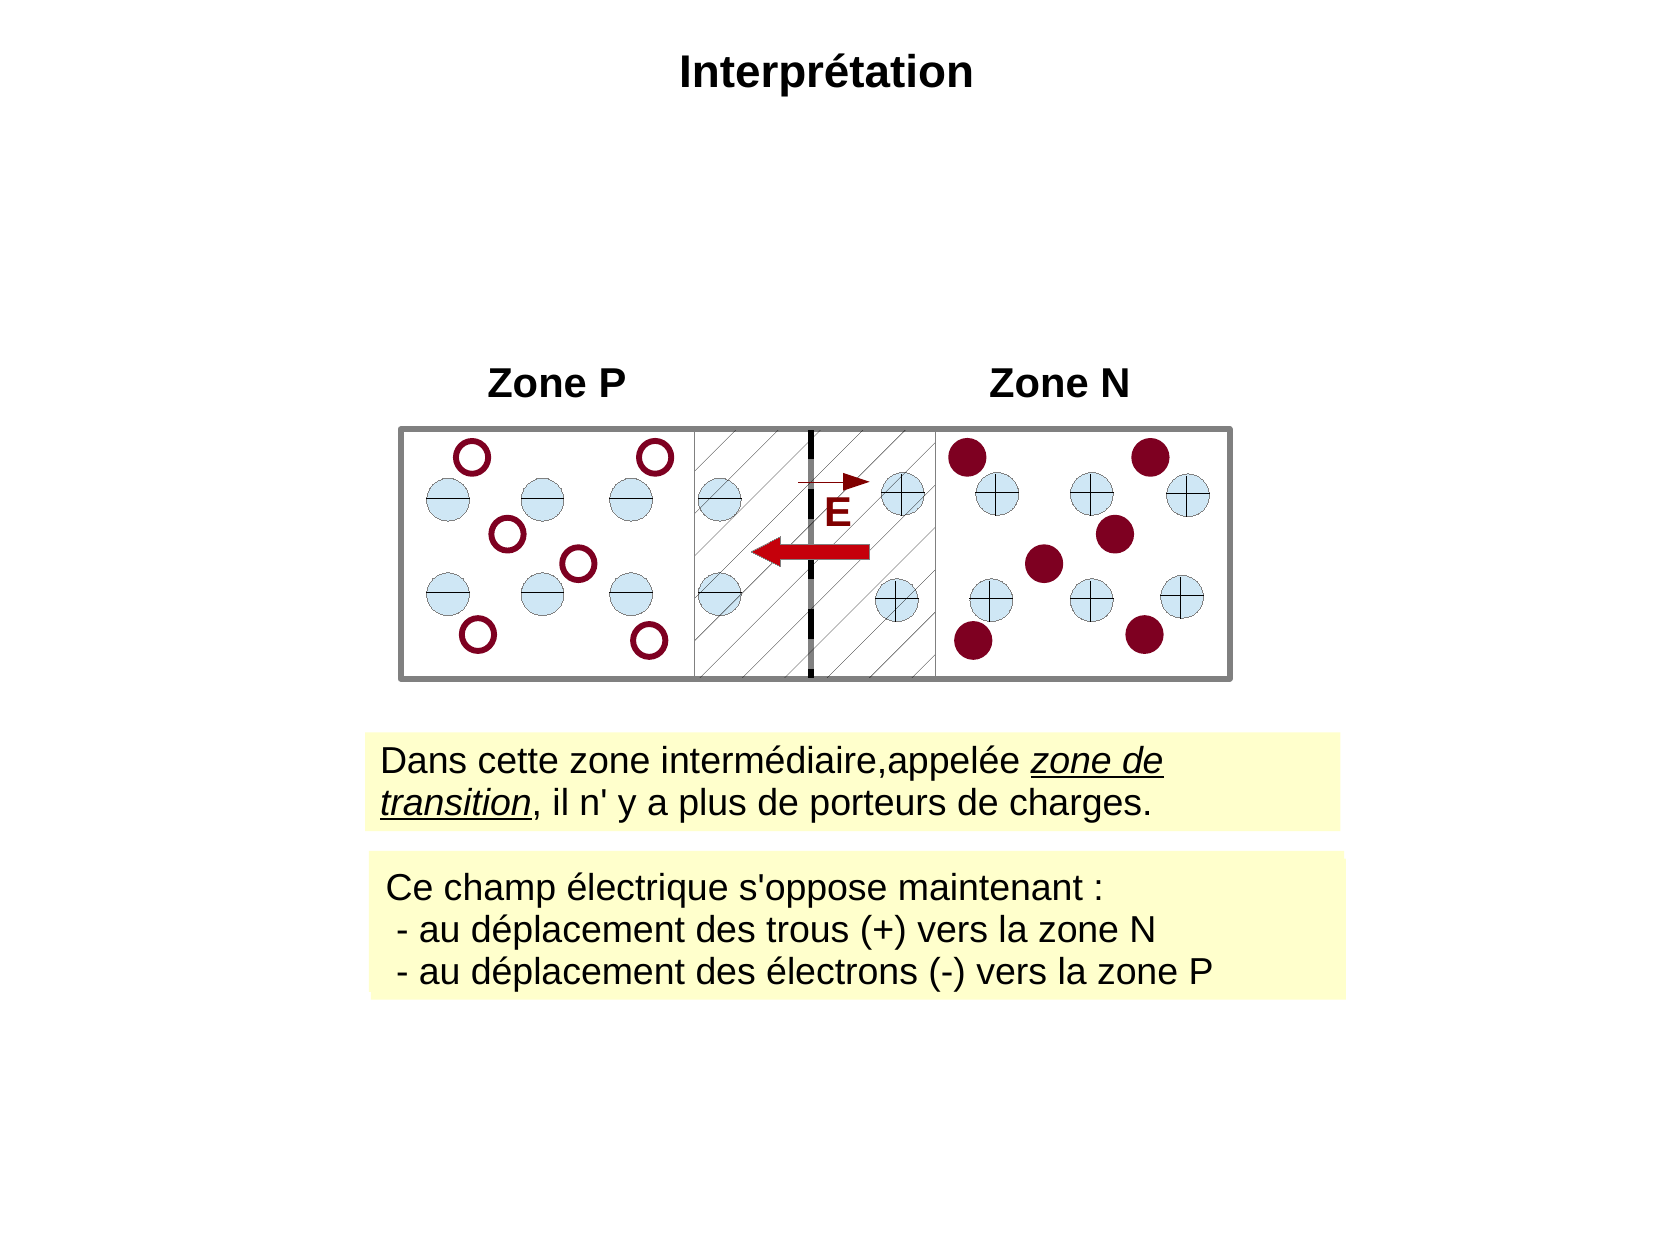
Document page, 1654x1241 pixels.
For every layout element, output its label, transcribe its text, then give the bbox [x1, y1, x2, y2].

text_box E [809, 483, 870, 544]
text_box Dans cette zone intermédiaire,appelée zone de transition, il n' y a plus de porteurs de charges. [365, 732, 1341, 832]
text_box [400, 429, 1230, 679]
text_box Par ailleurs, les ions positifs et les ions négatifs présents dans cette zone créent un champ électrique E dirigé de la zone N vers la zone P [368, 850, 1345, 992]
text_box Zone N [974, 351, 1164, 414]
text_box Zone P [472, 351, 650, 414]
text_box Ce champ électrique s'oppose maintenant : - au déplacement des trous (+) vers la zone N - au déplacement des électrons (-) vers la zone P [370, 858, 1346, 1000]
title Interprétation [82, 31, 1571, 111]
